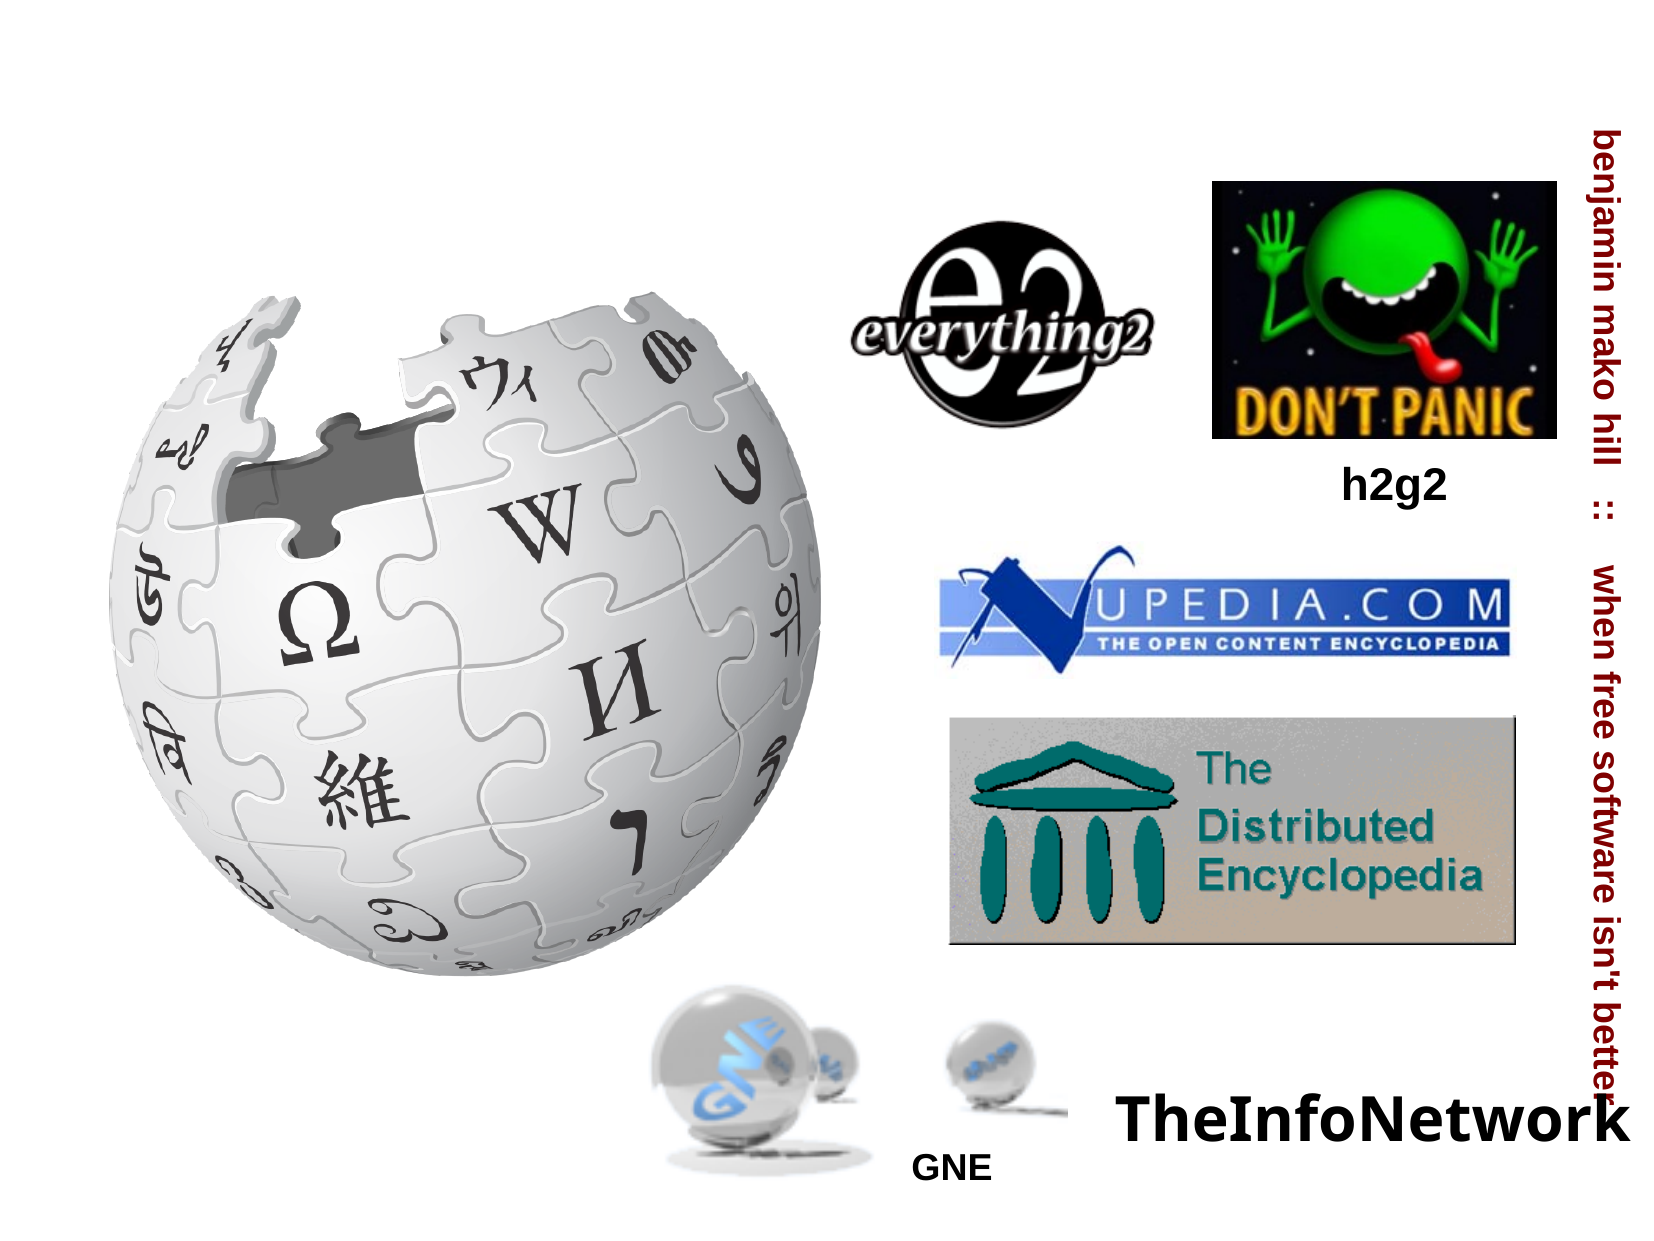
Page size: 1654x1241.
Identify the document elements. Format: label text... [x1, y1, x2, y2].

picture [1212, 181, 1557, 439]
text_box GNE [896, 1139, 1046, 1202]
picture [947, 715, 1516, 945]
picture [934, 541, 1517, 679]
picture [31, 199, 1160, 1183]
text_box TheInfoNetwork [1099, 1067, 1628, 1166]
text_box h2g2 [1300, 451, 1489, 519]
